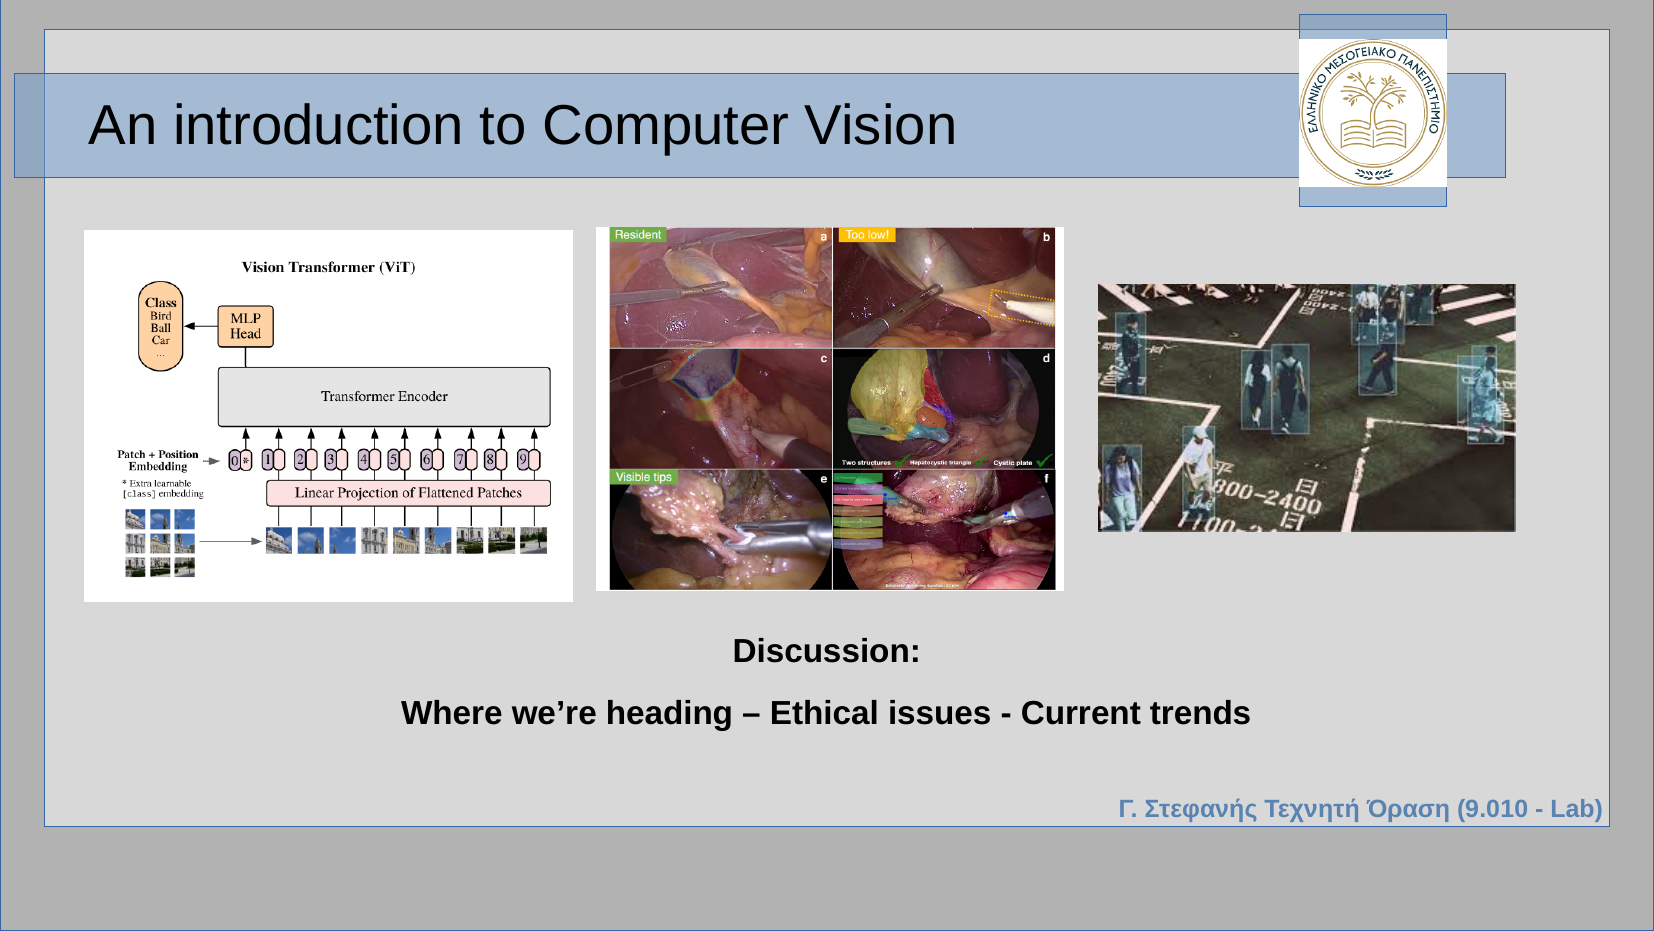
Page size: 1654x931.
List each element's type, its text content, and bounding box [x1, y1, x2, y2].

picture [1098, 284, 1516, 532]
title An introduction to Computer Vision [88, 73, 1299, 178]
text_box Discussion: Where we’re heading – Ethical issues - Current trends [151, 625, 1503, 740]
picture [84, 230, 573, 602]
picture [596, 227, 1064, 591]
text_box Γ. Στεφανής Τεχνητή Όραση (9.010 - Lab) [1092, 772, 1630, 844]
picture [1299, 39, 1447, 187]
title An introduction to Computer Vision [1447, 73, 1506, 178]
